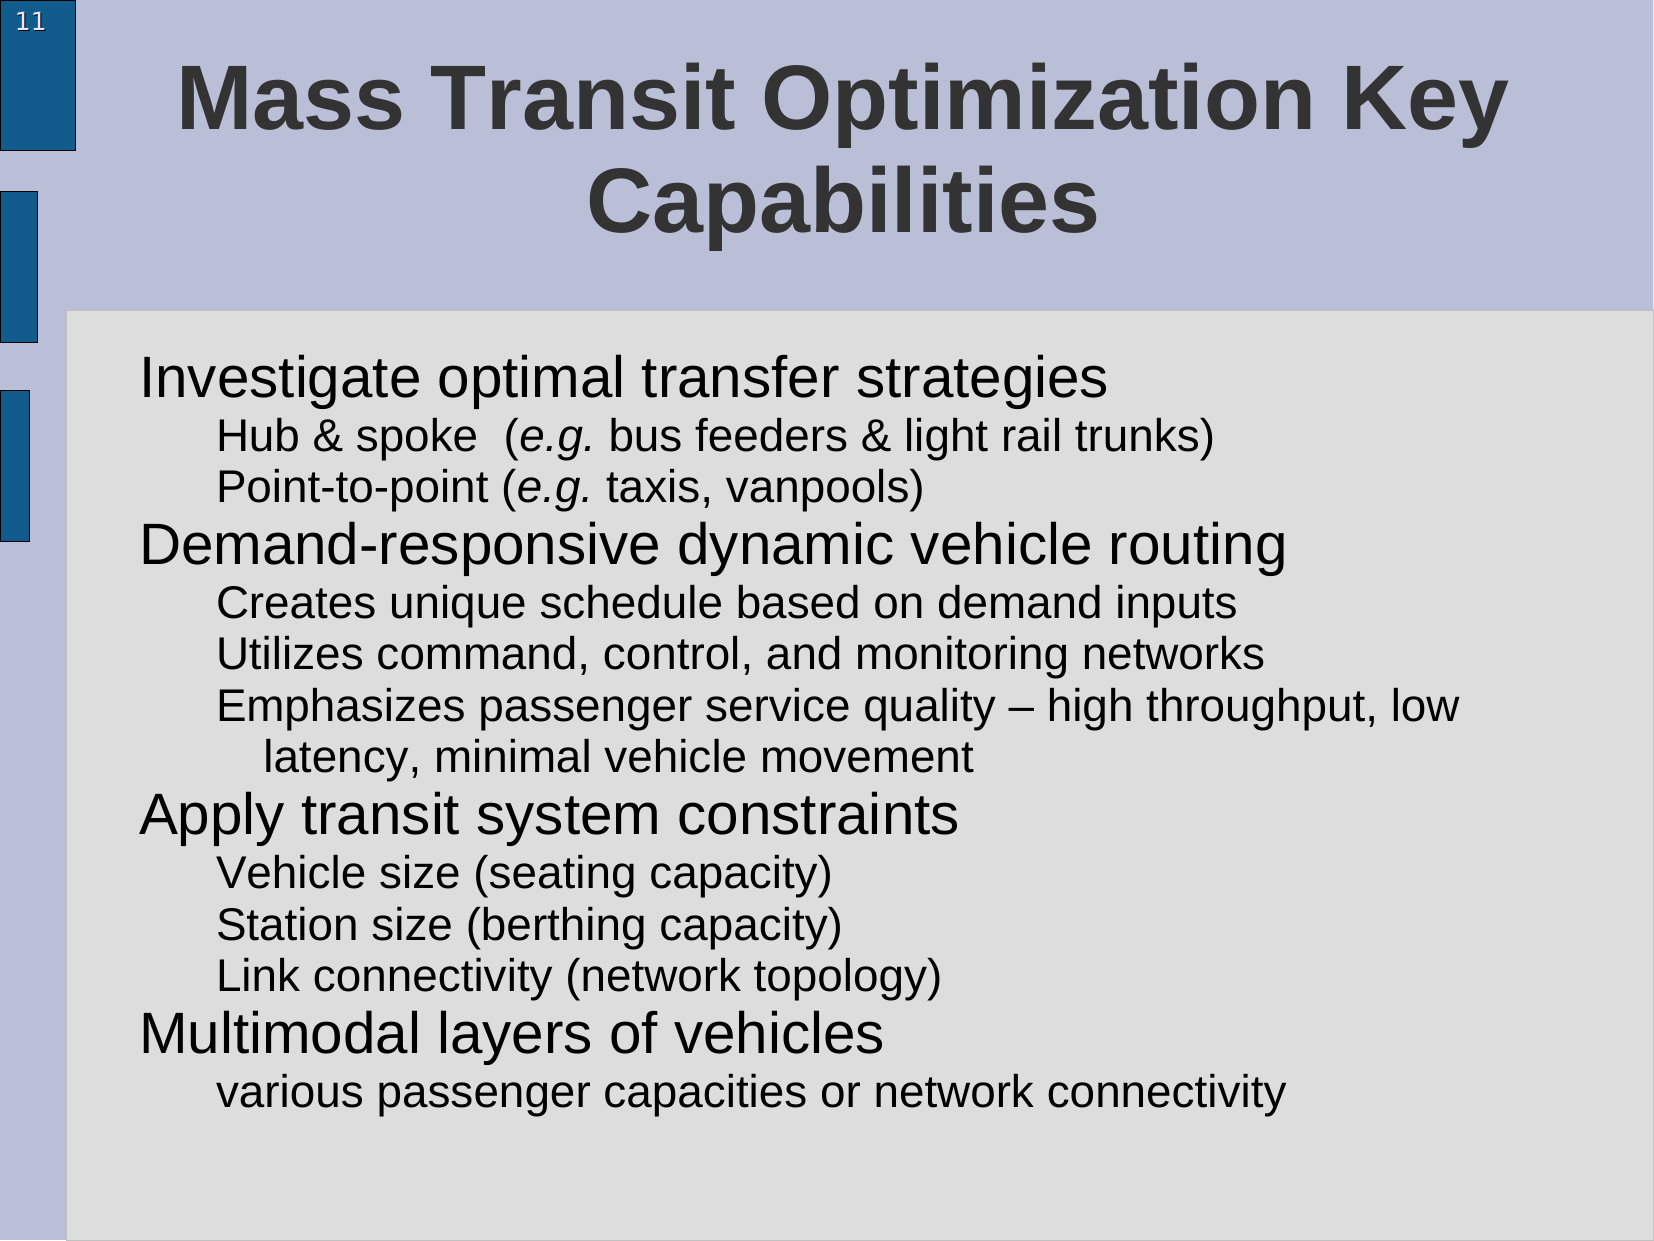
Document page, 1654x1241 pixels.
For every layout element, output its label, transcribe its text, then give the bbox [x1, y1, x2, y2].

list Investigate optimal transfer strategies Hub & spoke (e.g. bus feeders & light rail trunks) Point-to-point (e.g. taxis, vanpools) Demand-responsive dynamic vehicle routing Creates unique schedule based on demand inputs Utilizes command, control, and monitoring networks Emphasizes passenger service quality – high throughput, low latency, minimal vehicle movement Apply transit system constraints Vehicle size (seating capacity) Station size (berthing capacity) Link connectivity (network topology) Multimodal layers of vehicles various passenger capacities or network connectivity [121, 344, 1534, 1149]
title Mass Transit Optimization Key Capabilities [75, 0, 1613, 299]
